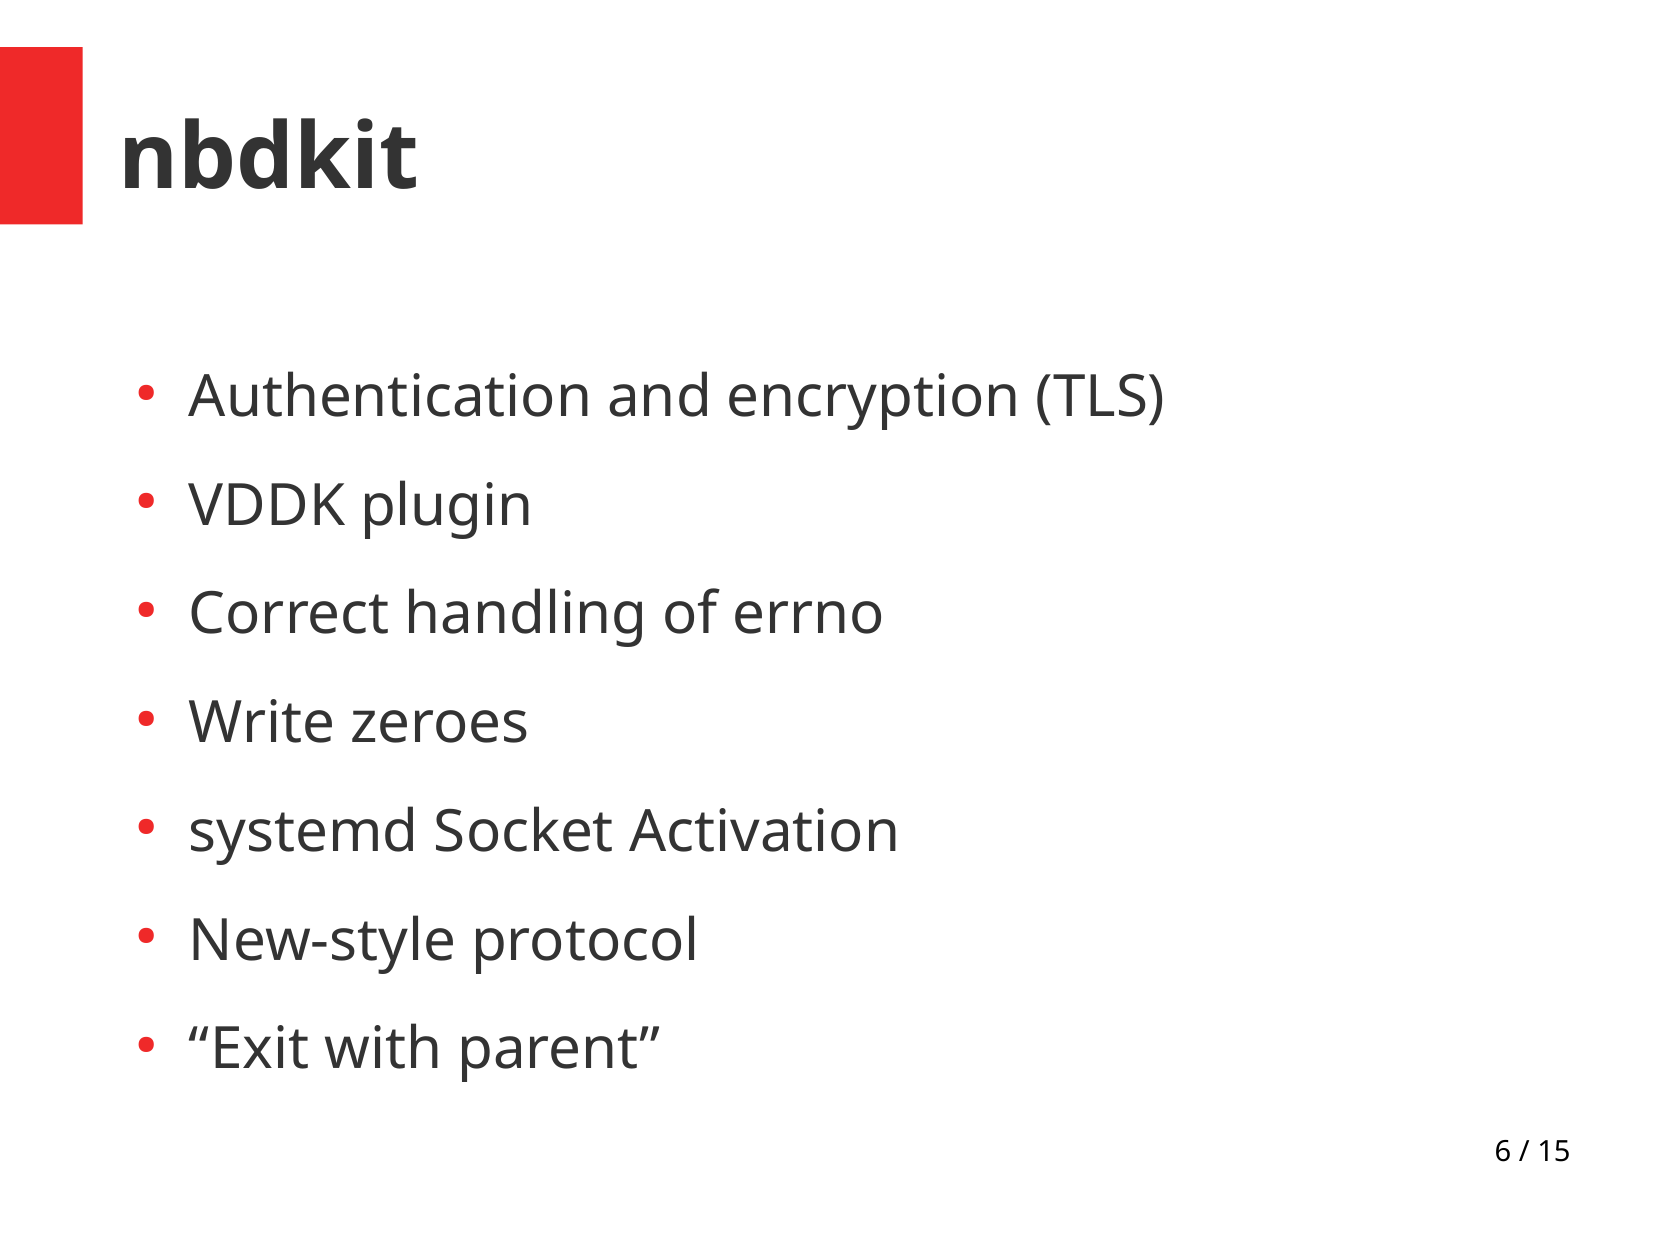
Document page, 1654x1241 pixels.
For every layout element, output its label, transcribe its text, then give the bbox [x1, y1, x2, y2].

list Authentication and encryption (TLS) VDDK plugin Correct handling of errno Write zeroes systemd Socket Activation New-style protocol “Exit with parent” [118, 354, 1536, 1074]
title nbdkit [118, 49, 1571, 257]
